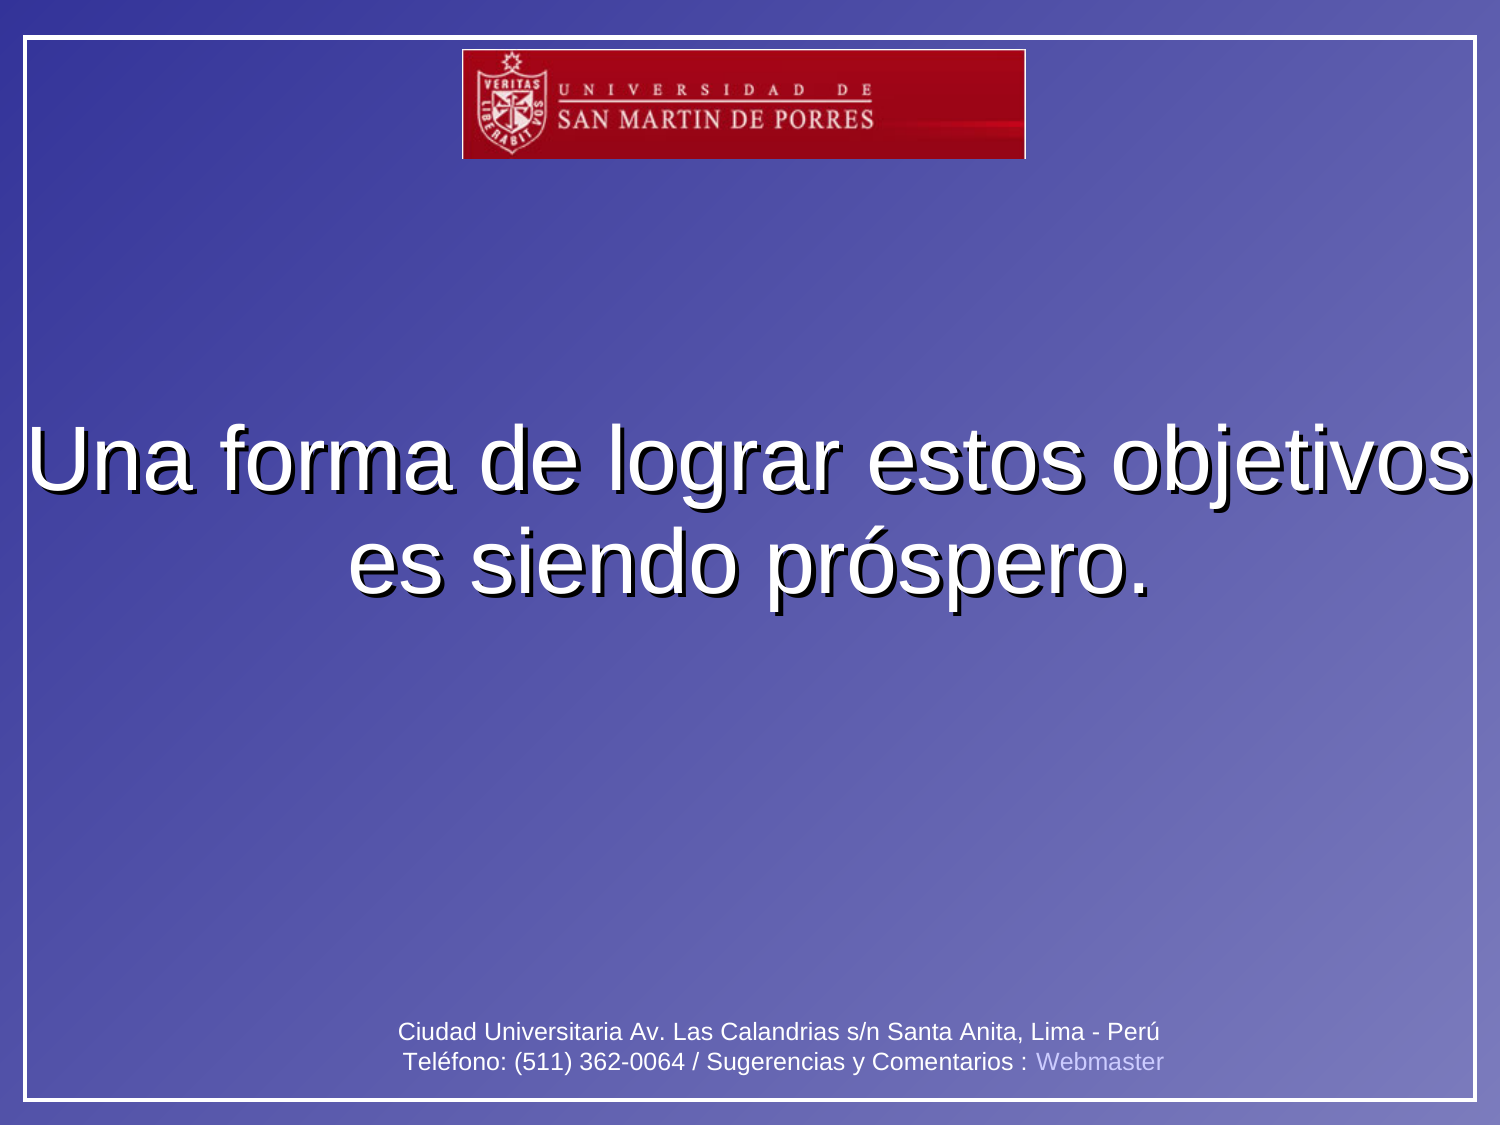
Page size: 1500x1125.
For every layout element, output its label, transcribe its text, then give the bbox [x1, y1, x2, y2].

title Una forma de lograr estos objetivos es siendo próspero. [0, 399, 1500, 726]
picture [462, 49, 1026, 159]
